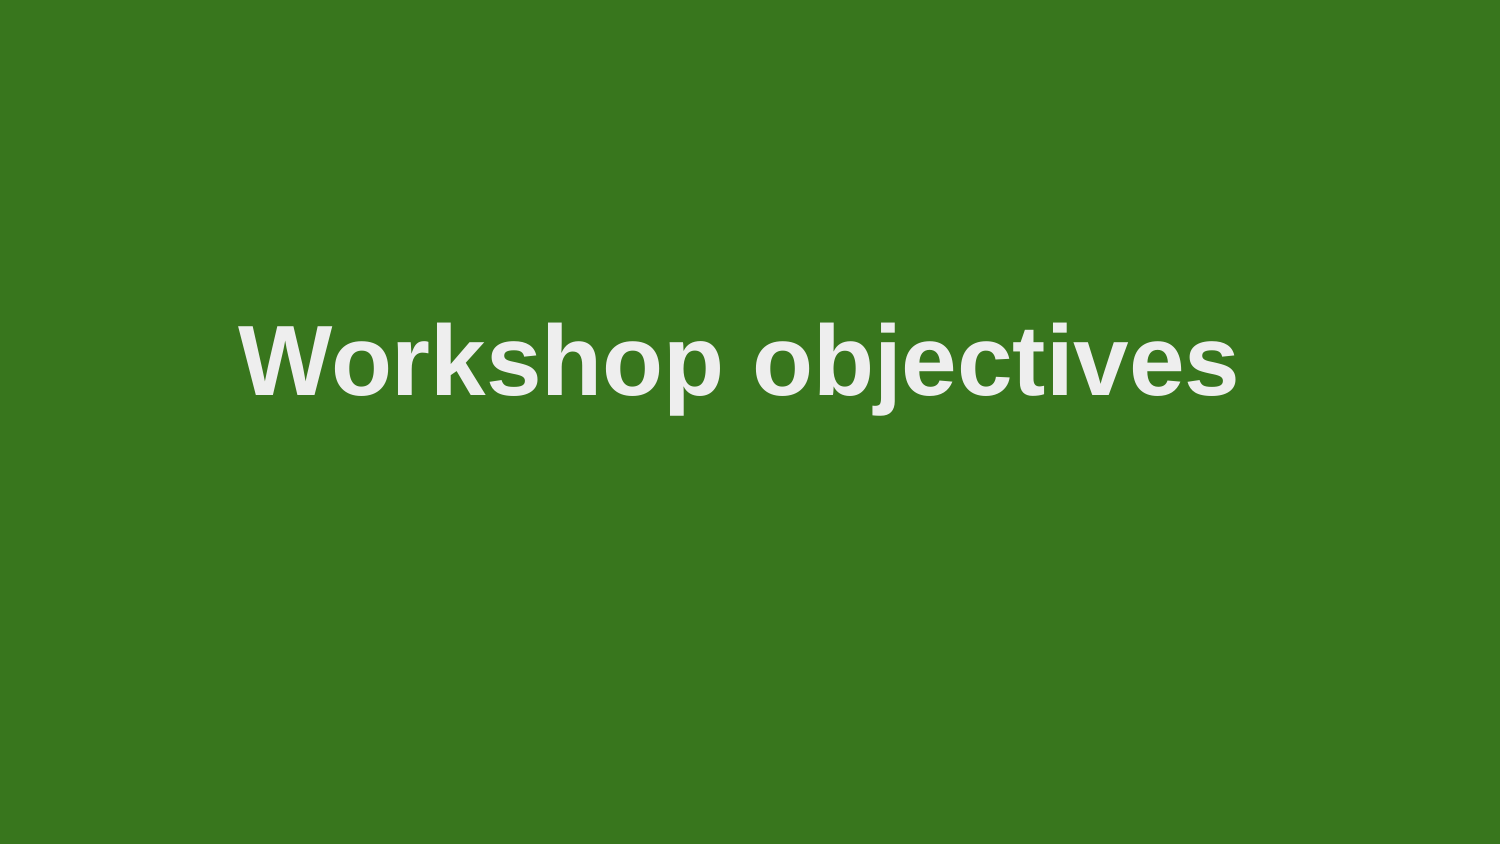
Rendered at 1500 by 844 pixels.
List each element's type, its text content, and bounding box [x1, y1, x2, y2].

title Workshop objectives [40, 244, 1439, 467]
